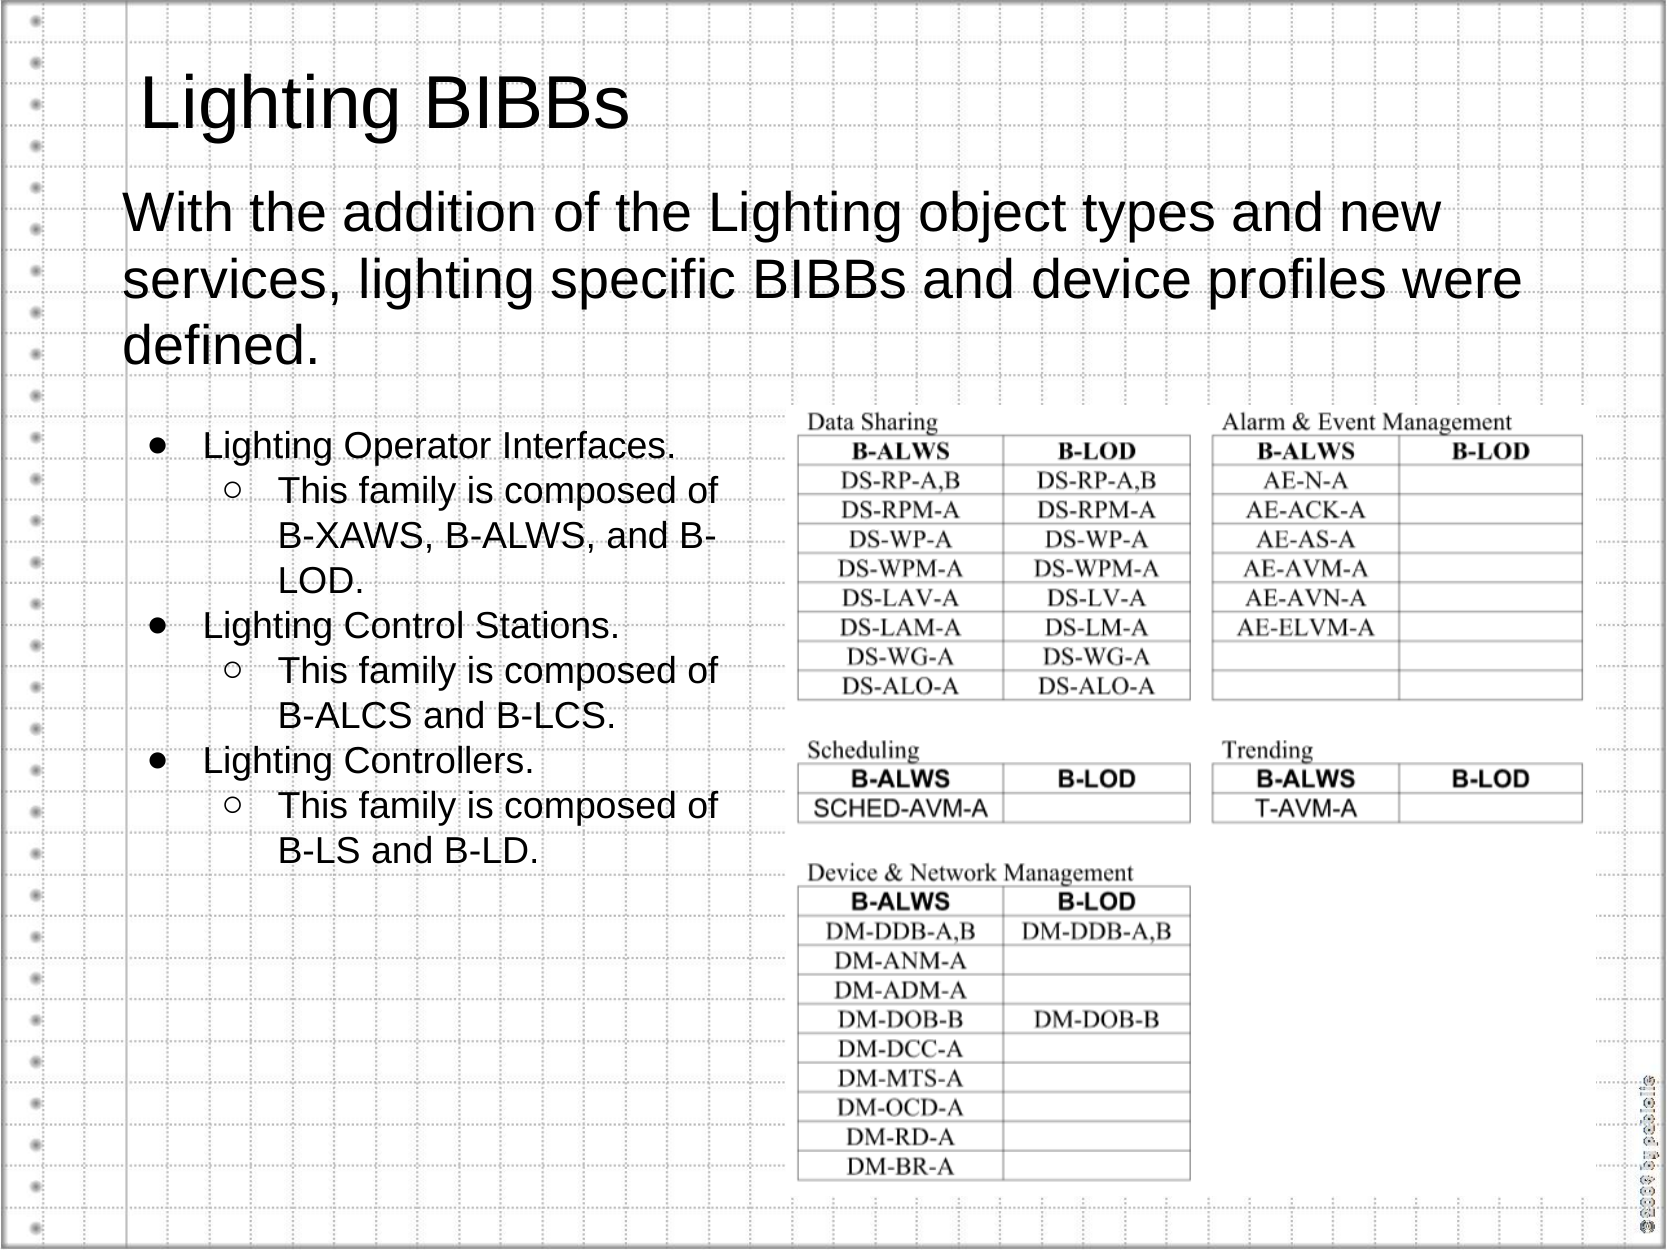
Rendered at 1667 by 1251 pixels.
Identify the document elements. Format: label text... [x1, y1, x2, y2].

list With the addition of the Lighting object types and new services, lighting specific BIBBs and device profiles were defined. [116, 169, 1615, 421]
title Lighting BIBBs [133, 47, 1630, 170]
text_box Lighting Operator Interfaces. This family is composed of B-XAWS, B-ALWS, and B-LOD. Lighting Control Stations. This family is composed of B-ALCS and B-LCS. Lighting Controllers. This family is composed of B-LS and B-LD. [112, 405, 778, 1085]
picture [0, 0, 1667, 1250]
